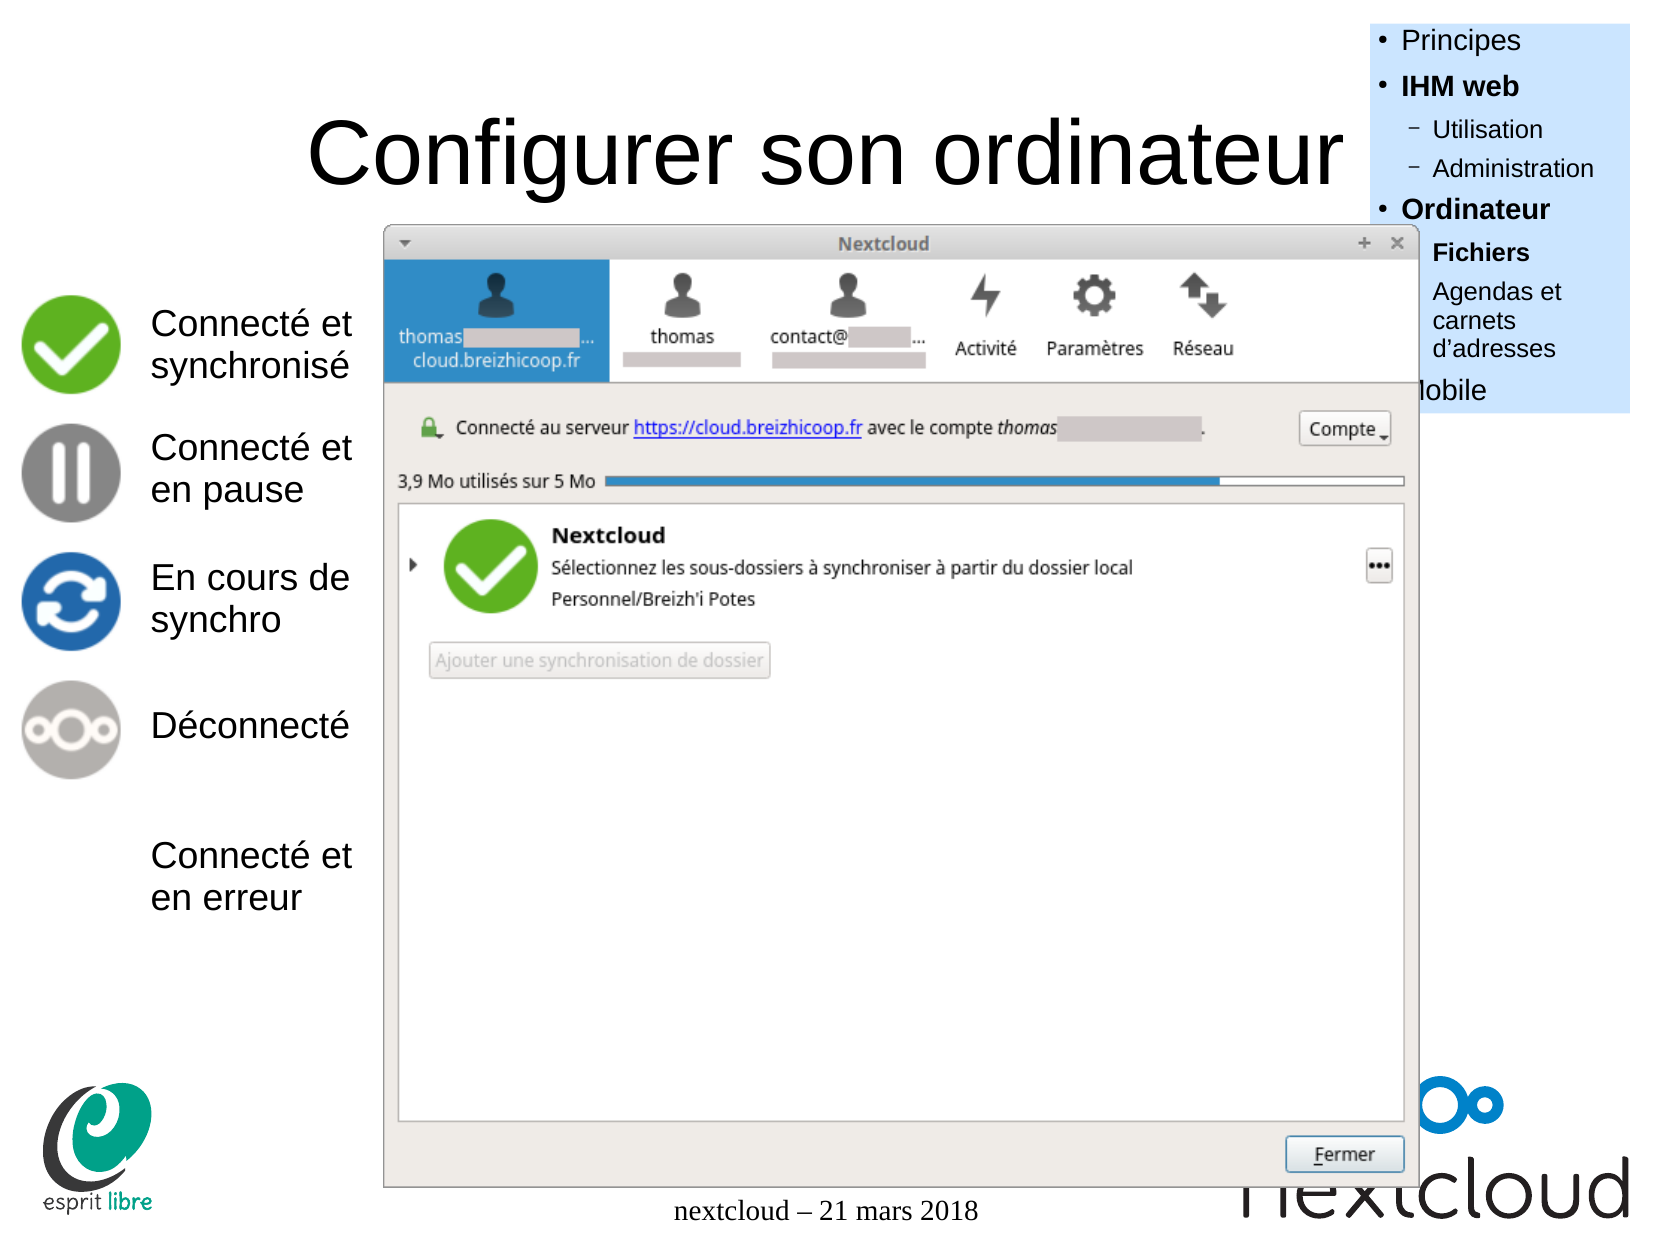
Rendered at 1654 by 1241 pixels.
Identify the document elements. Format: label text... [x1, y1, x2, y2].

list Principes IHM web Utilisation Administration Ordinateur Fichiers Agendas et carnets d’adresses Mobile [1370, 23, 1630, 414]
text_box Connecté et en pause [135, 419, 373, 519]
text_box Connecté et synchronisé [135, 295, 373, 395]
title Configurer son ordinateur [82, 49, 1370, 257]
picture [383, 224, 1420, 1188]
picture [0, 673, 132, 792]
text_box Déconnecté [135, 696, 373, 754]
text_box Connecté et en erreur [135, 826, 373, 926]
text_box En cours de synchro [135, 549, 373, 689]
picture [0, 283, 132, 659]
